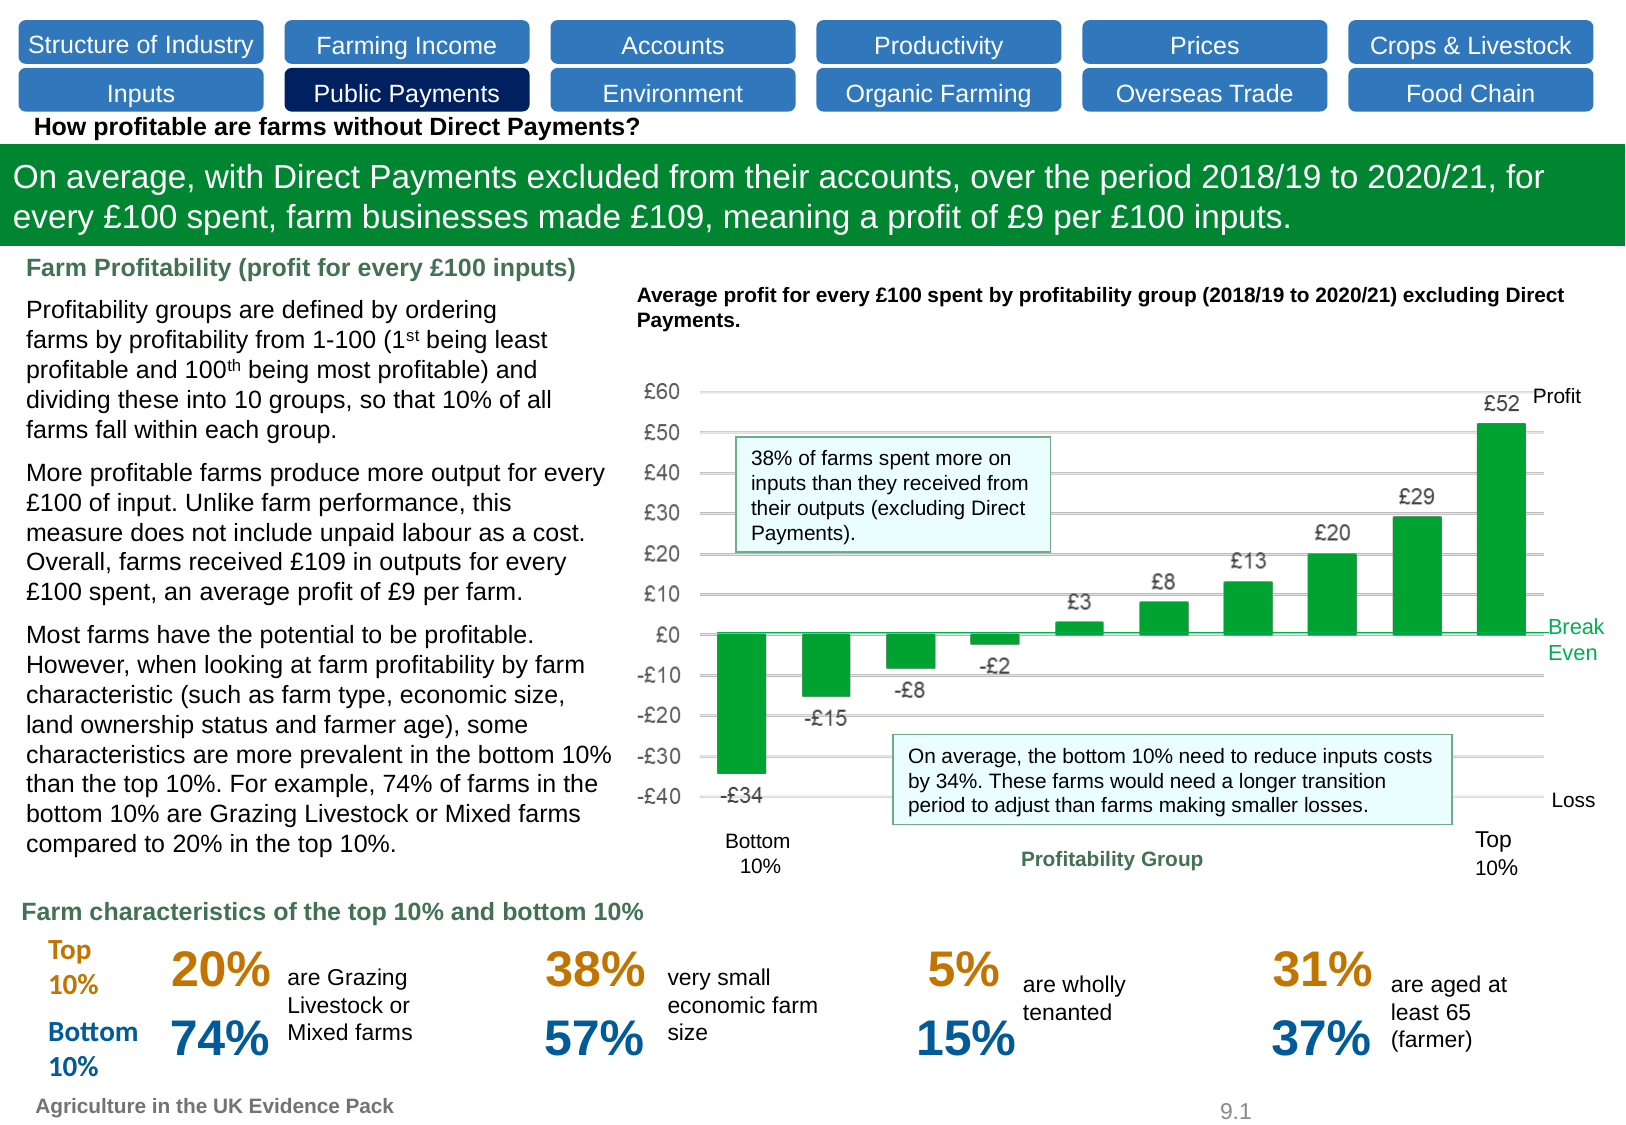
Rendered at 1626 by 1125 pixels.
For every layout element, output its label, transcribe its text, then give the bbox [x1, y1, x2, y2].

text_box 57% [529, 998, 659, 1073]
text_box On average, the bottom 10% need to reduce inputs costs by 34%. These farms would need a longer transition period to adjust than farms making smaller losses. [893, 735, 1452, 825]
text_box 31% [1258, 929, 1388, 998]
text_box Prices [1082, 20, 1328, 64]
text_box are aged at least 65 (farmer) [1376, 962, 1574, 1060]
text_box Profitability Group [1005, 838, 1307, 886]
text_box 5% [913, 929, 1015, 998]
text_box 37% [1256, 998, 1386, 1073]
text_box Overseas Trade [1082, 67, 1328, 112]
text_box Bottom10% [33, 1005, 167, 1092]
text_box Agriculture in the UK Evidence Pack [35, 1093, 394, 1118]
text_box are wholly tenanted [1008, 963, 1221, 1033]
text_box On average, with Direct Payments excluded from their accounts, over the period 2018/19 to 2020/21, for every £100 spent, farm businesses made £109, meaning a profit of £9 per £100 inputs. [0, 144, 1625, 246]
text_box Average profit for every £100 spent by profitability group (2018/19 to 2020/21) excluding Direct Payments. [621, 273, 1625, 340]
text_box Public Payments [284, 67, 530, 112]
text_box Environment [550, 67, 796, 112]
text_box Structure of Industry [18, 20, 264, 64]
text_box 74% [155, 998, 285, 1073]
text_box Farming Income [284, 20, 530, 64]
text_box Crops & Livestock [1348, 20, 1594, 64]
text_box Break Even [1533, 604, 1625, 688]
text_box Profit [1517, 375, 1625, 416]
text_box Food Chain [1348, 67, 1594, 112]
picture [623, 369, 1567, 820]
text_box very small economic farm size [653, 955, 874, 1053]
text_box 38% of farms spent more on inputs than they received from their outputs (excluding Direct Payments). [736, 437, 1050, 552]
text_box 38% [530, 929, 661, 998]
text_box Farm characteristics of the top 10% and bottom 10% [6, 888, 692, 1038]
text_box Farm Profitability (profit for every £100 inputs) Profitability groups are defined by ordering farms by profitability from 1-100 (1st being least profitable and 100th being most profitable) and dividing these into 10 groups, so that 10% of all farms fall within each group. More profitable farms produce more output for every £100 of input. Unlike farm performance, this measure does not include unpaid labour as a cost. Overall, farms received £109 in outputs for every £100 spent, an average profit of £9 per farm. Most farms have the potential to be profitable. However, when looking at farm profitability by farm characteristic (such as farm type, economic size, land ownership status and farmer age), some characteristics are more prevalent in the bottom 10% than the top 10%. For example, 74% of farms in the bottom 10% are Grazing Livestock or Mixed farms compared to 20% in the top 10%. [11, 244, 628, 888]
text_box Accounts [550, 20, 796, 64]
text_box 15% [901, 998, 1031, 1073]
text_box Top 10% [1460, 817, 1534, 887]
text_box Productivity [816, 20, 1062, 64]
text_box Loss [1536, 779, 1625, 820]
text_box 9.1 [1205, 1089, 1571, 1125]
text_box Organic Farming [816, 67, 1062, 112]
text_box 20% [156, 929, 286, 998]
text_box How profitable are farms without Direct Payments? [18, 104, 1421, 144]
text_box are Grazing Livestock or Mixed farms [272, 955, 482, 1053]
text_box Inputs [18, 67, 264, 112]
text_box Top 10% [33, 922, 145, 1005]
text_box Bottom 10% [657, 819, 865, 886]
